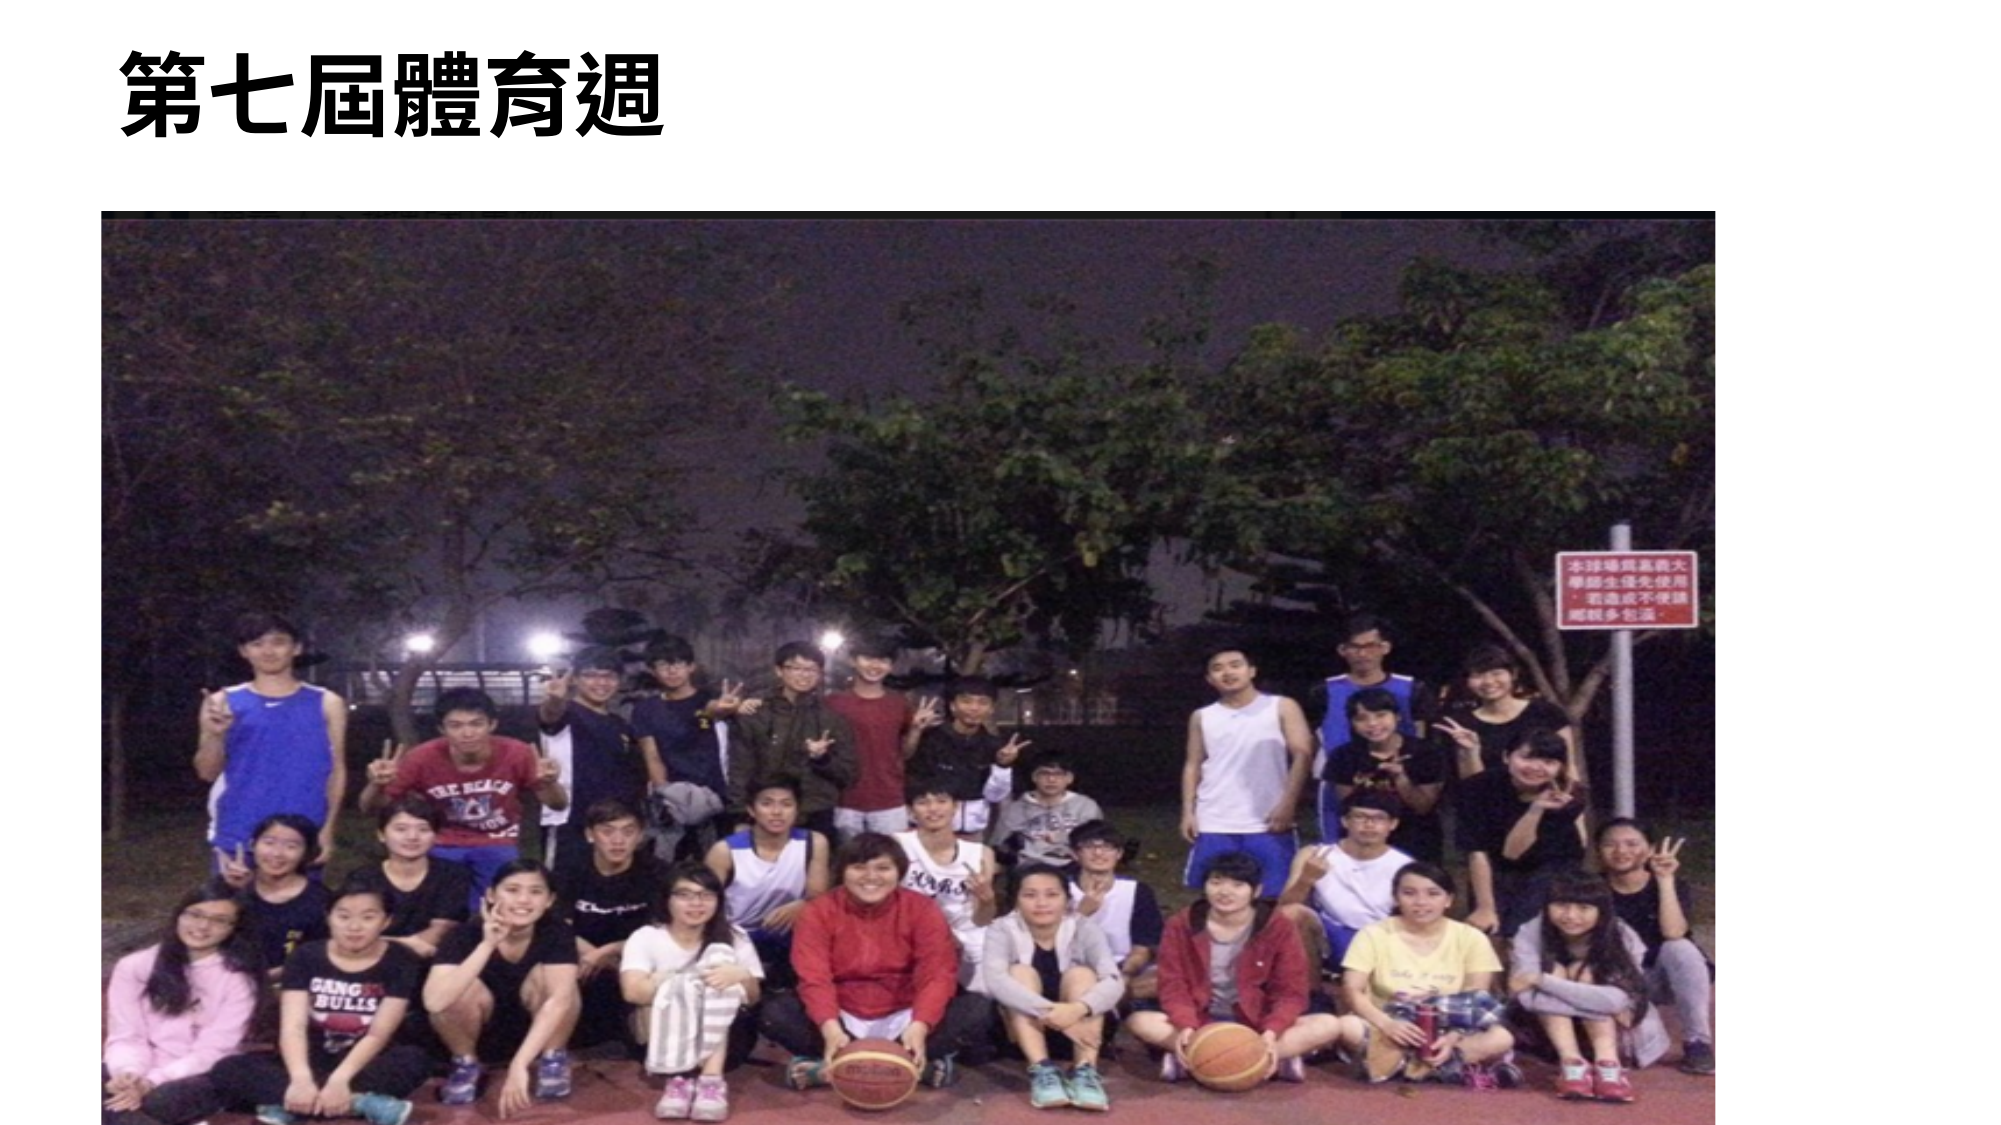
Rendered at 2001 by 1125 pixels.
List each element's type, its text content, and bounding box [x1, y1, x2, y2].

title 第七屆體育週 [101, 42, 1827, 261]
picture [101, 211, 1716, 1125]
